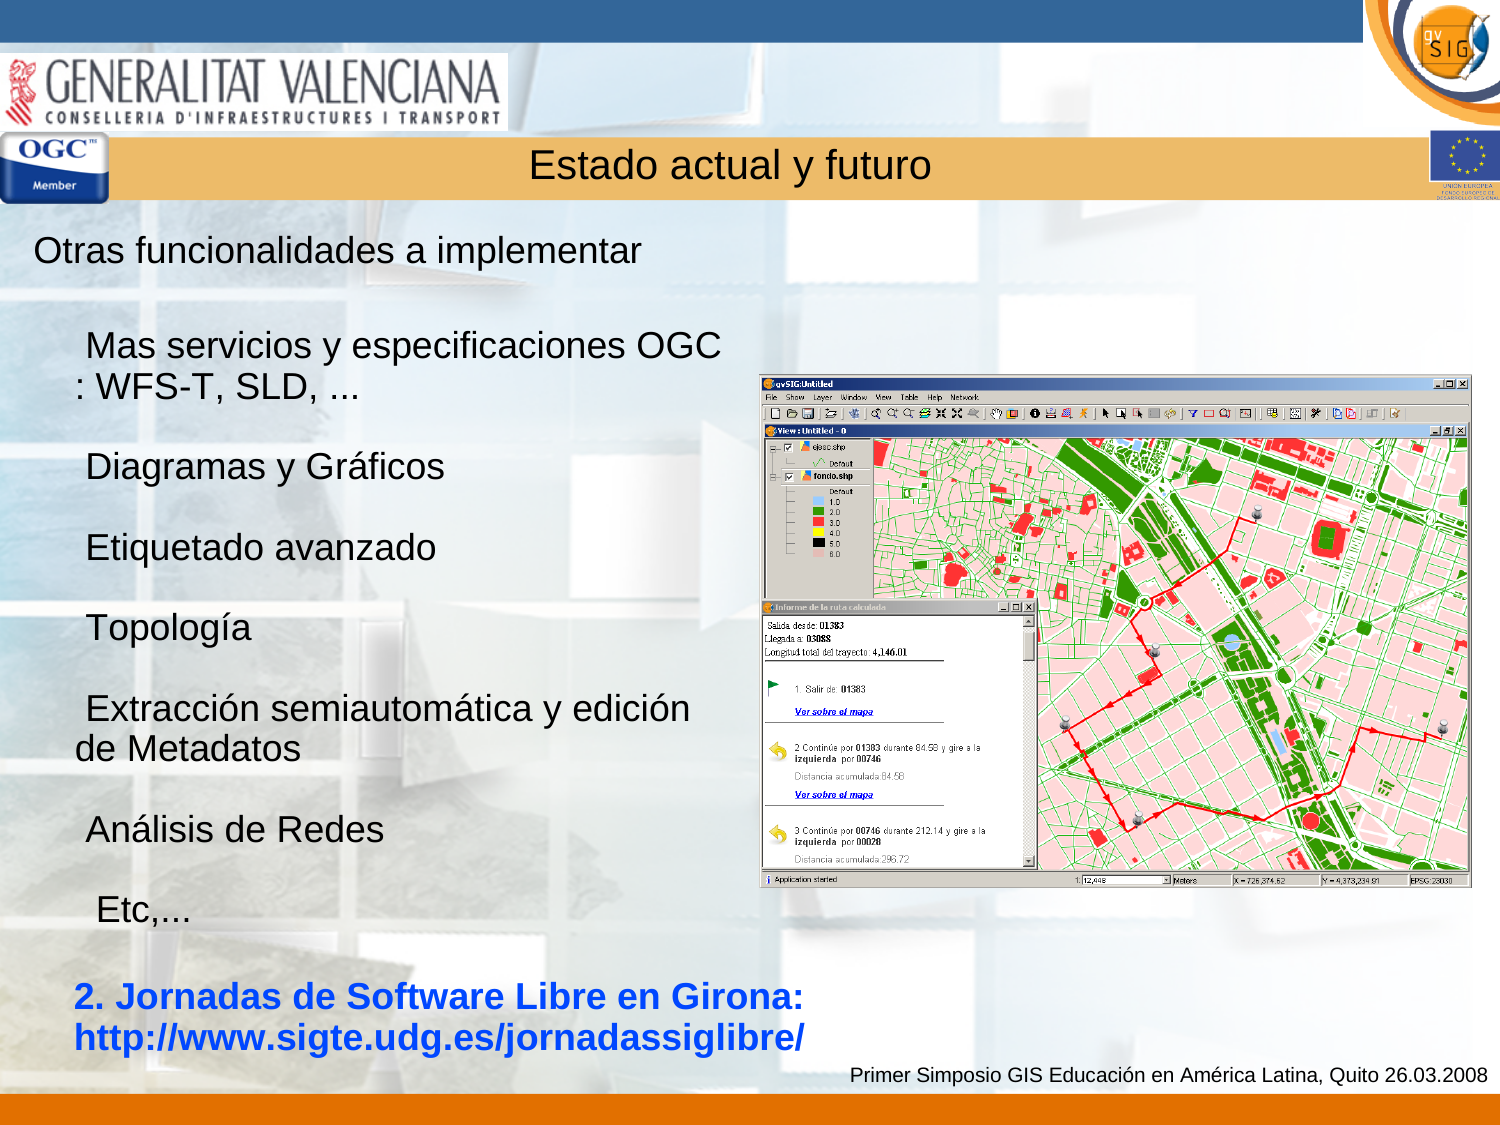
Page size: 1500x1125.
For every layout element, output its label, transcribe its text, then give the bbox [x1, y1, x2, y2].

picture [759, 374, 1472, 888]
text_box Mas servicios y especificaciones OGC : WFS-T, SLD, ... Diagramas y Gráficos Etiquetado avanzado Topología Extracción semiautomática y edición de Metadatos Análisis de Redes Etc,... [76, 328, 731, 933]
text_box Otras funcionalidades a implementar [33, 231, 666, 274]
text_box 2. Jornadas de Software Libre en Girona: http://www.sigte.udg.es/jornadassiglibre/ [73, 977, 810, 1063]
picture [0, 132, 109, 204]
picture [1429, 129, 1500, 200]
picture [0, 53, 508, 131]
picture [1363, 0, 1500, 127]
text_box Estado actual y futuro [528, 144, 1105, 192]
